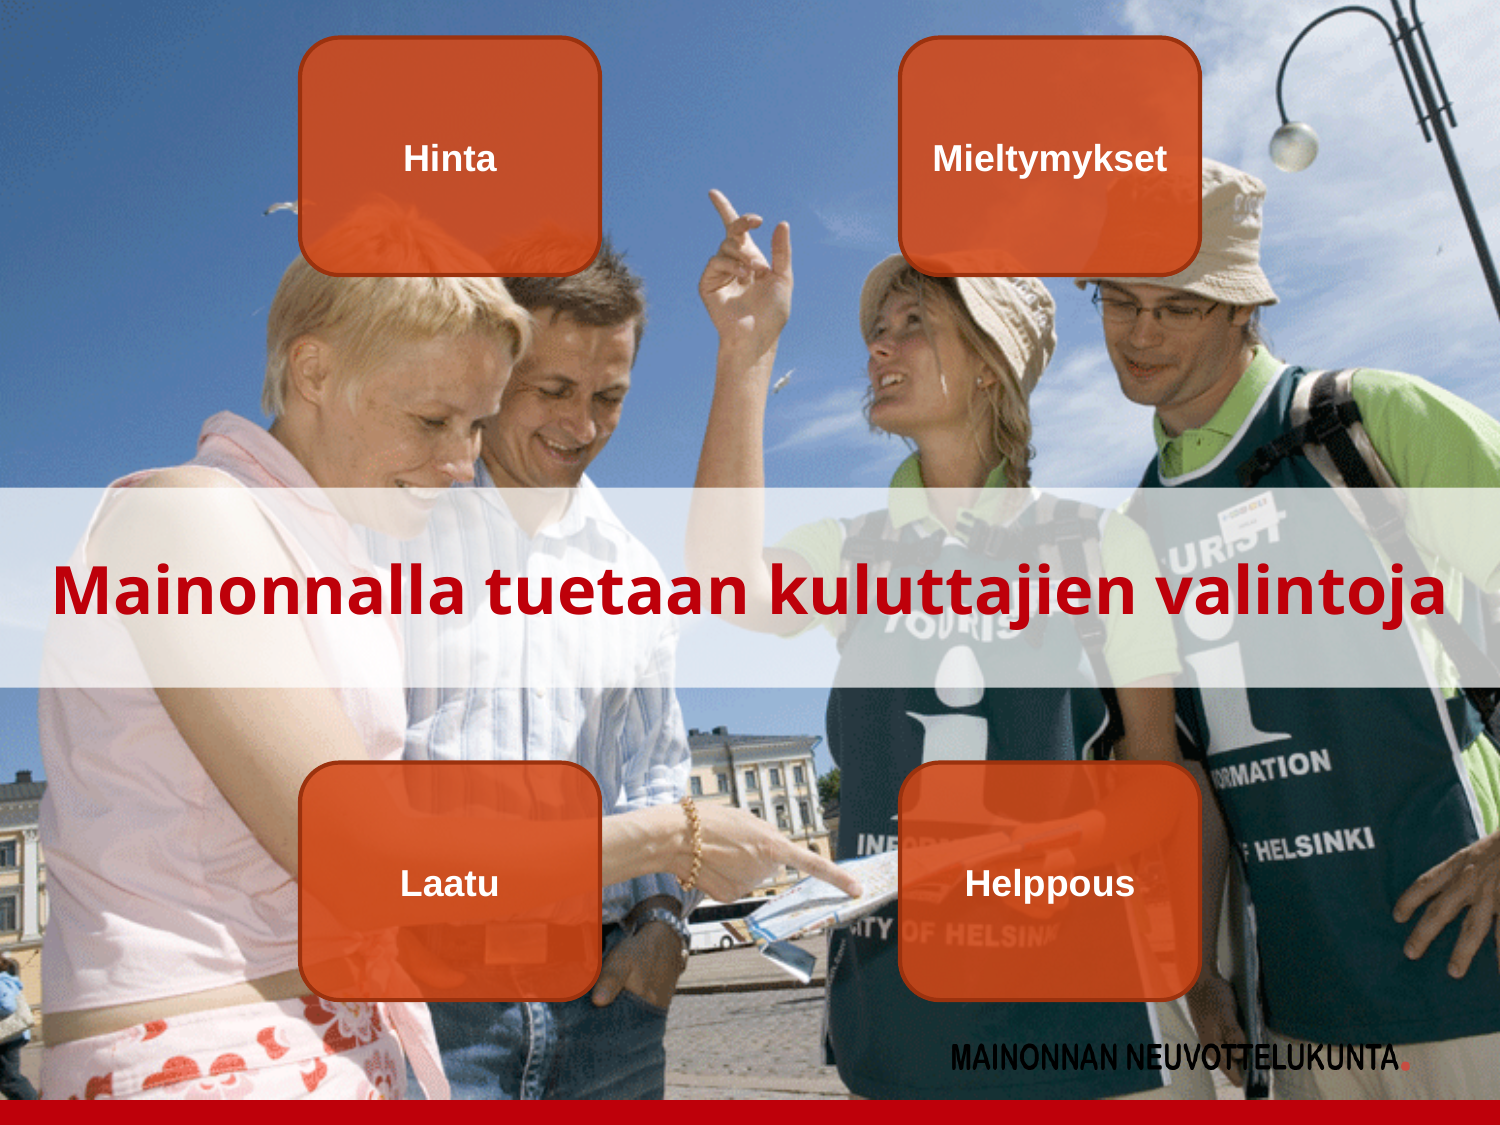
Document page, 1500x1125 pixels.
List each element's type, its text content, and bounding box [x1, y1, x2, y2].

text_box Hinta [300, 37, 601, 276]
picture [0, 688, 1500, 1101]
picture [0, 0, 1500, 487]
text_box Laatu [300, 762, 601, 1001]
text_box Helppous [900, 762, 1201, 1001]
text_box [289, 255, 1152, 363]
text_box Mieltymykset [900, 37, 1201, 276]
title Mainonnalla tuetaan kuluttajien valintoja [0, 487, 1500, 688]
